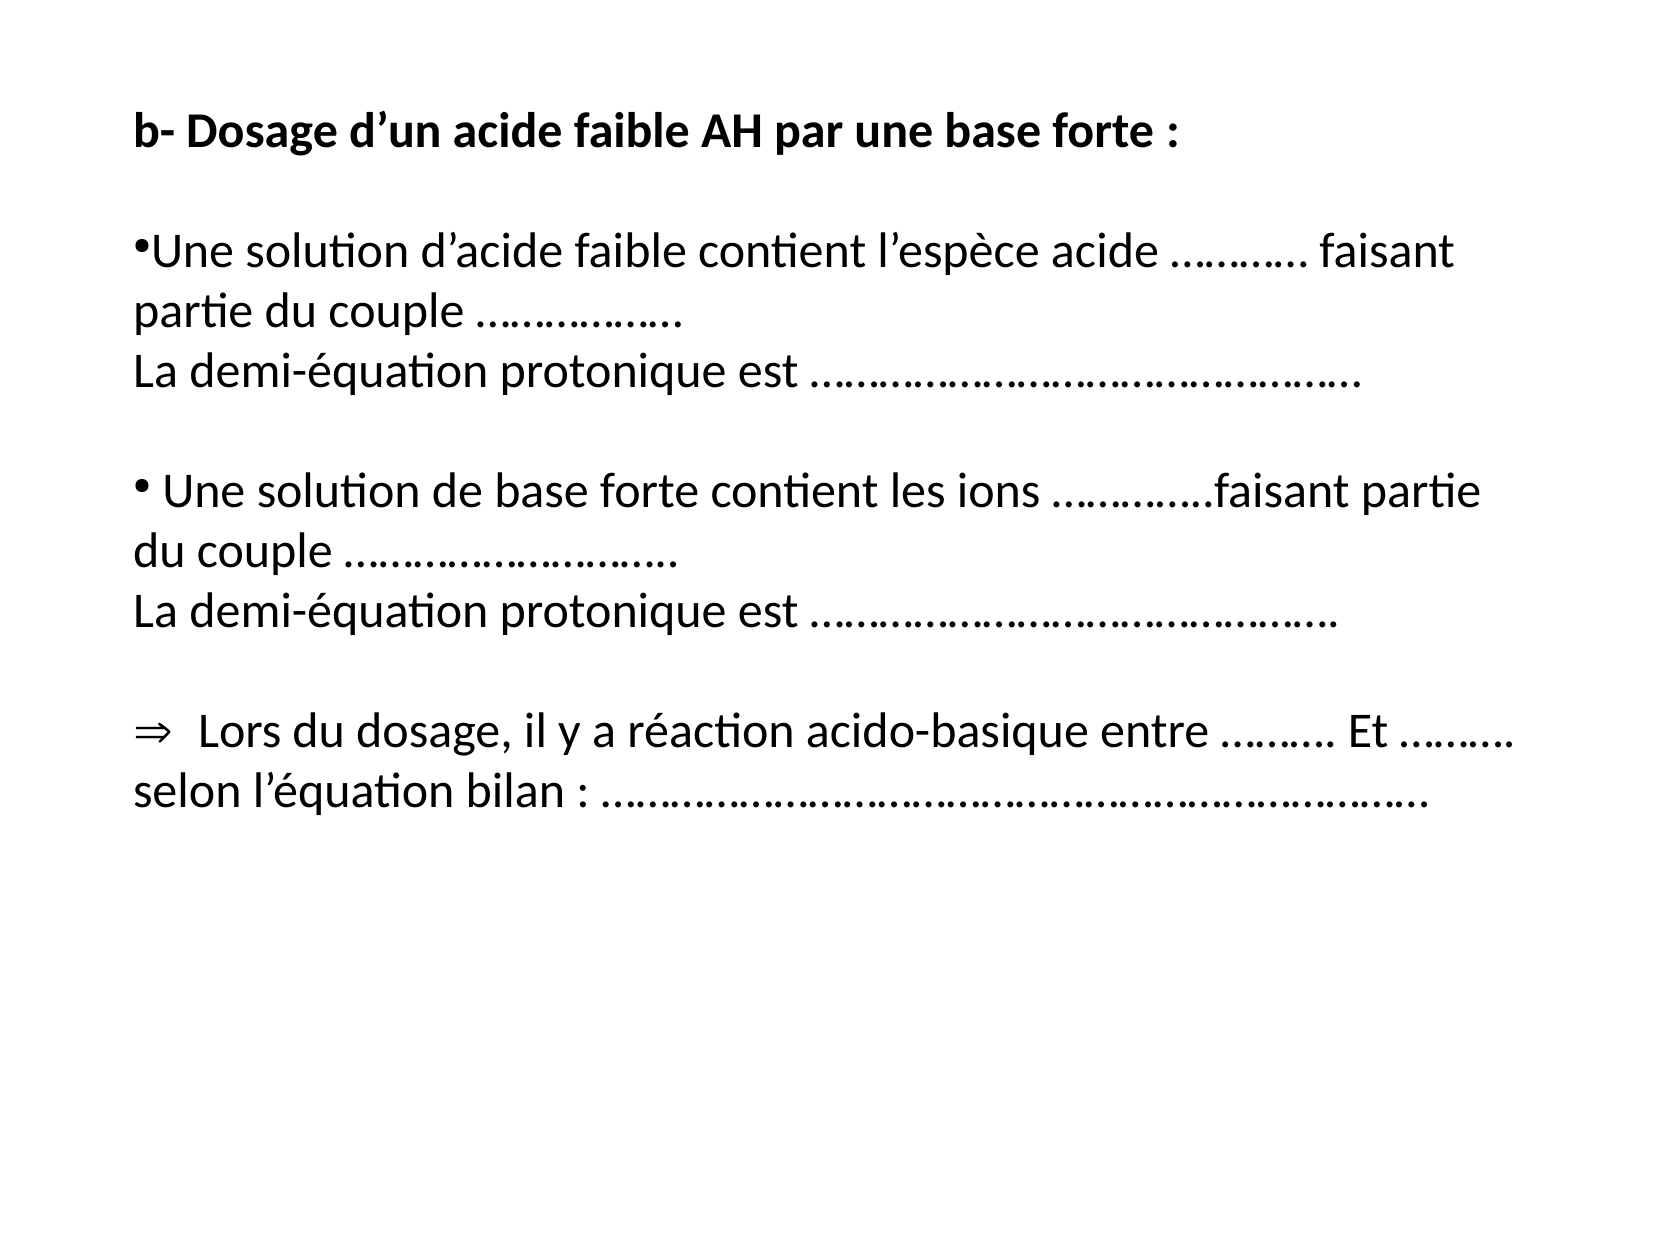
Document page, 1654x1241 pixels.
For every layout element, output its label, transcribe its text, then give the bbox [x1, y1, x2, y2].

text_box b- Dosage d’un acide faible AH par une base forte : Une solution d’acide faible contient l’espèce acide ………… faisant partie du couple ……………… La demi-équation protonique est ………………………………………… Une solution de base forte contient les ions …………..faisant partie du couple ……………………….. La demi-équation protonique est ……………………………………….  Lors du dosage, il y a réaction acido-basique entre ………. Et ………. selon l’équation bilan : ……………………………………………………………… [118, 89, 1536, 885]
